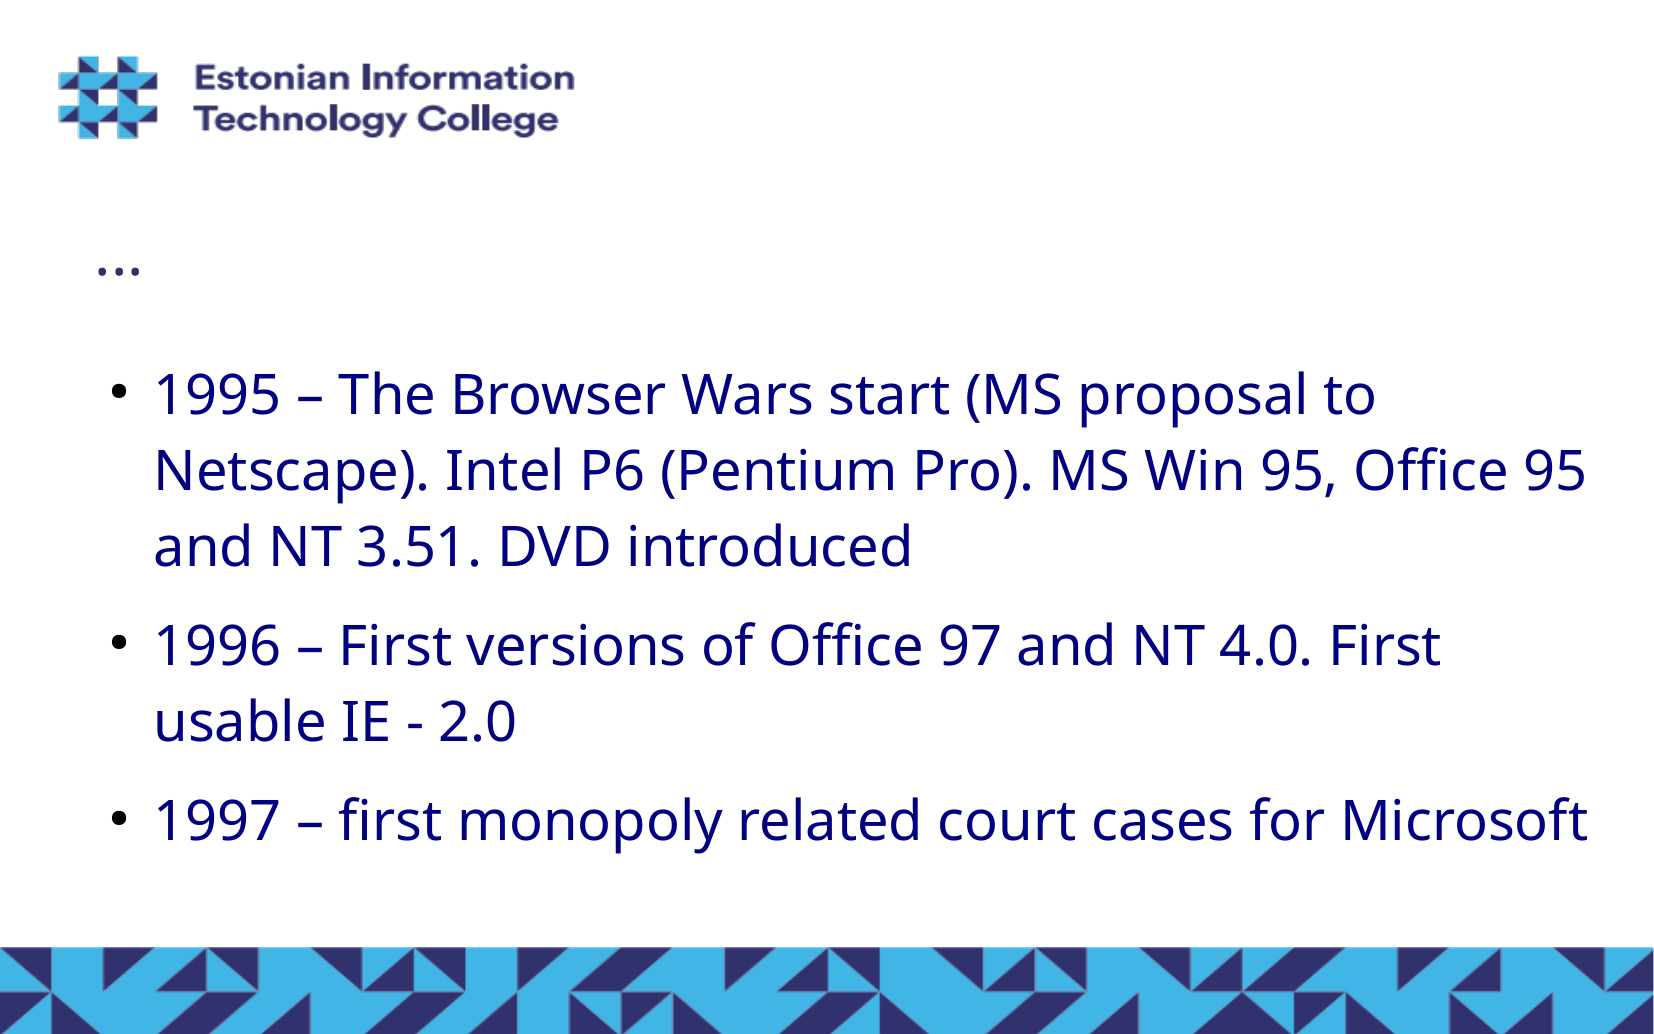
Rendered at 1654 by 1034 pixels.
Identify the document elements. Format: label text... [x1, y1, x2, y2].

title ... [94, 165, 1231, 338]
list 1995 – The Browser Wars start (MS proposal to Netscape). Intel P6 (Pentium Pro). MS Win 95, Office 95 and NT 3.51. DVD introduced 1996 – First versions of Office 97 and NT 4.0. First usable IE - 2.0 1997 – first monopoly related court cases for Microsoft [94, 354, 1607, 922]
